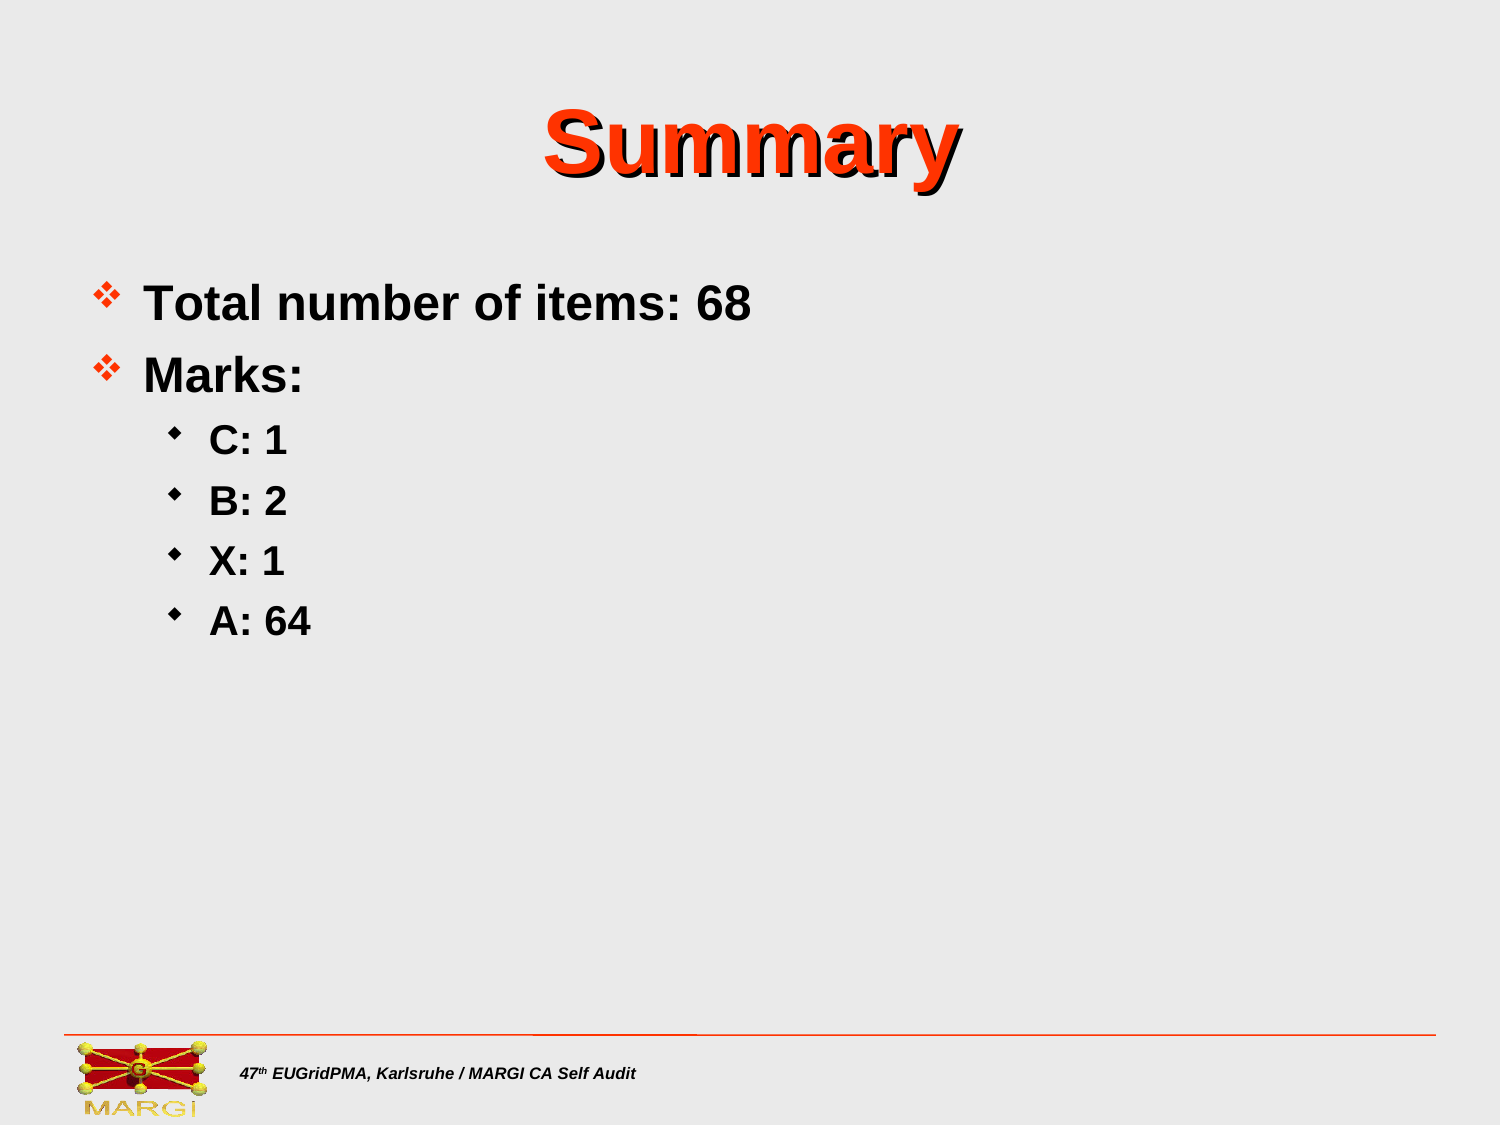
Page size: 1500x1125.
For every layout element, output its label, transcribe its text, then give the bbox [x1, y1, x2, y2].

text_box Summary [76, 42, 1427, 231]
text_box Total number of items: 68 Marks: C: 1 B: 2 X: 1 A: 64 [75, 262, 1426, 1005]
picture [67, 1033, 219, 1123]
